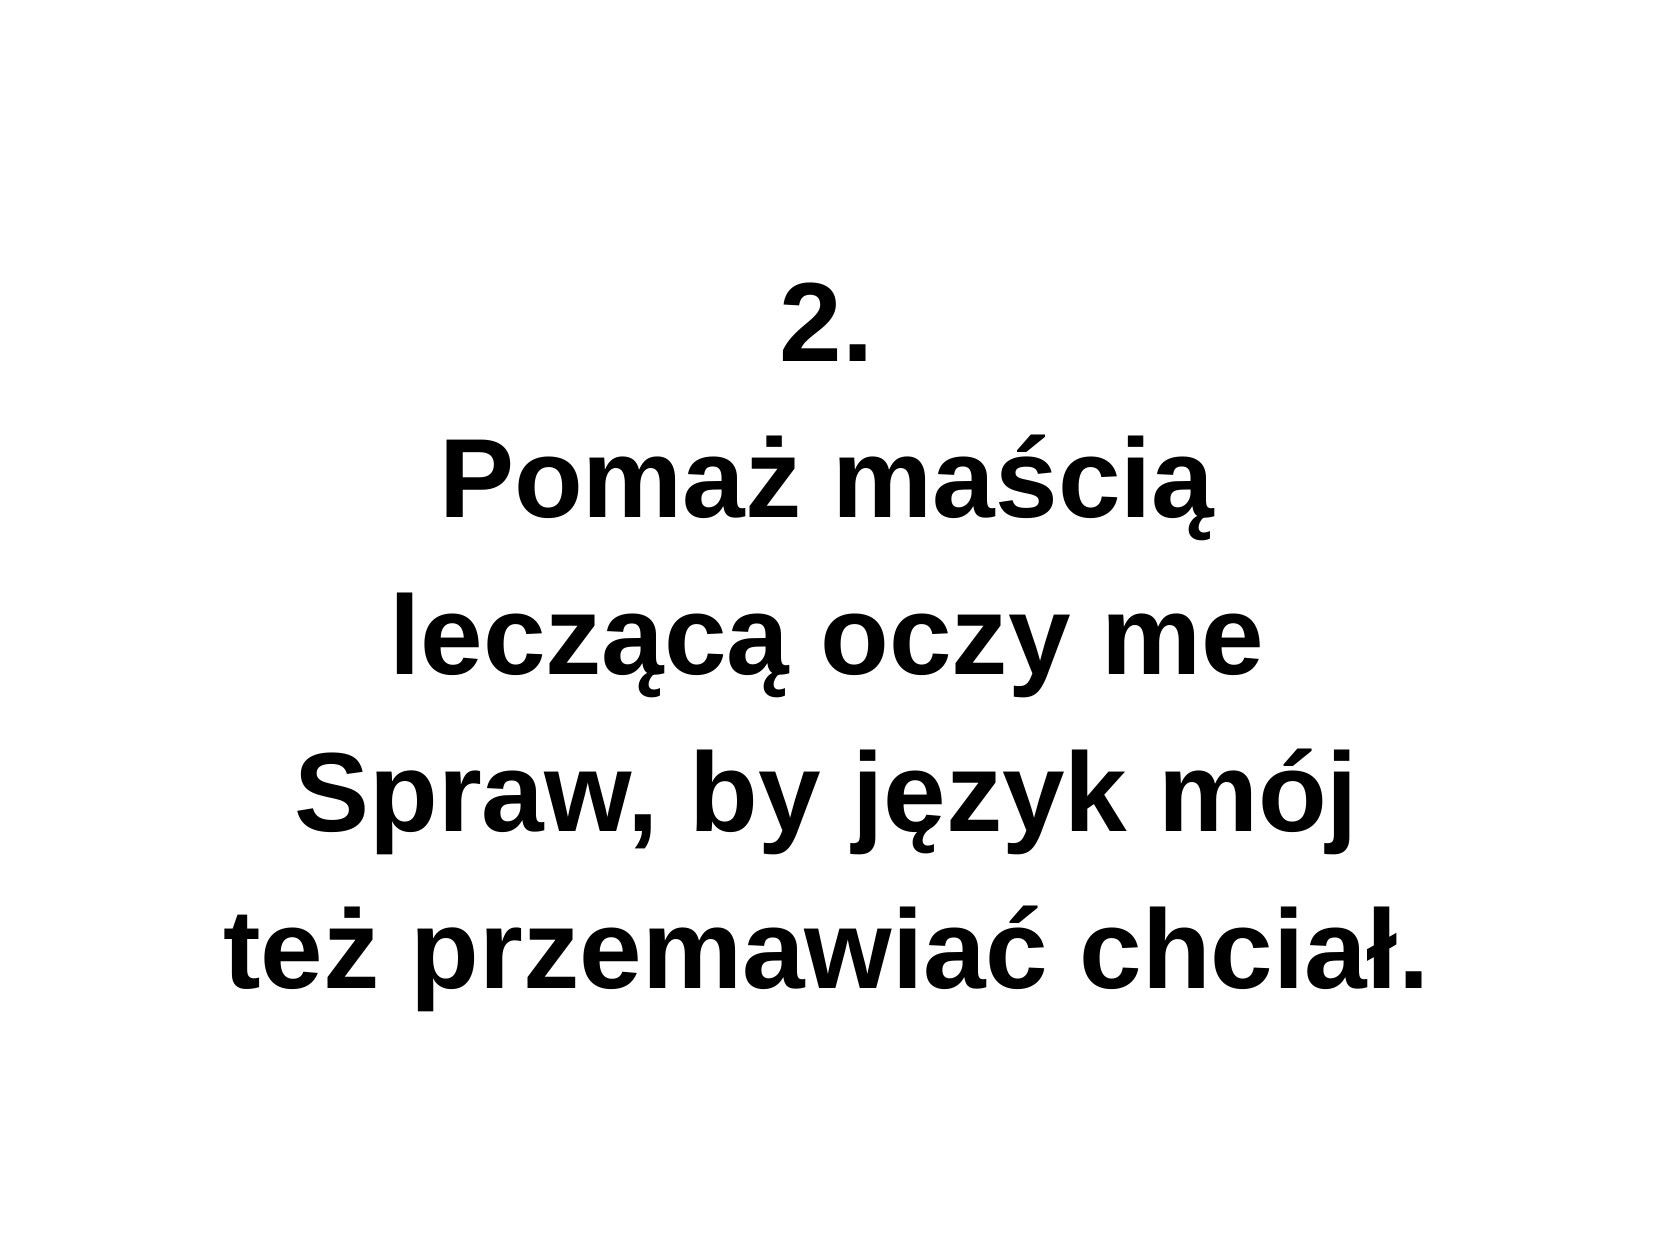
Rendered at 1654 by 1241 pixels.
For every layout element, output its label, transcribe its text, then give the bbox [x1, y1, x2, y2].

subtitle 2. Pomaż maścią leczącą oczy me Spraw, by język mój też przemawiać chciał. [0, 0, 1654, 1241]
